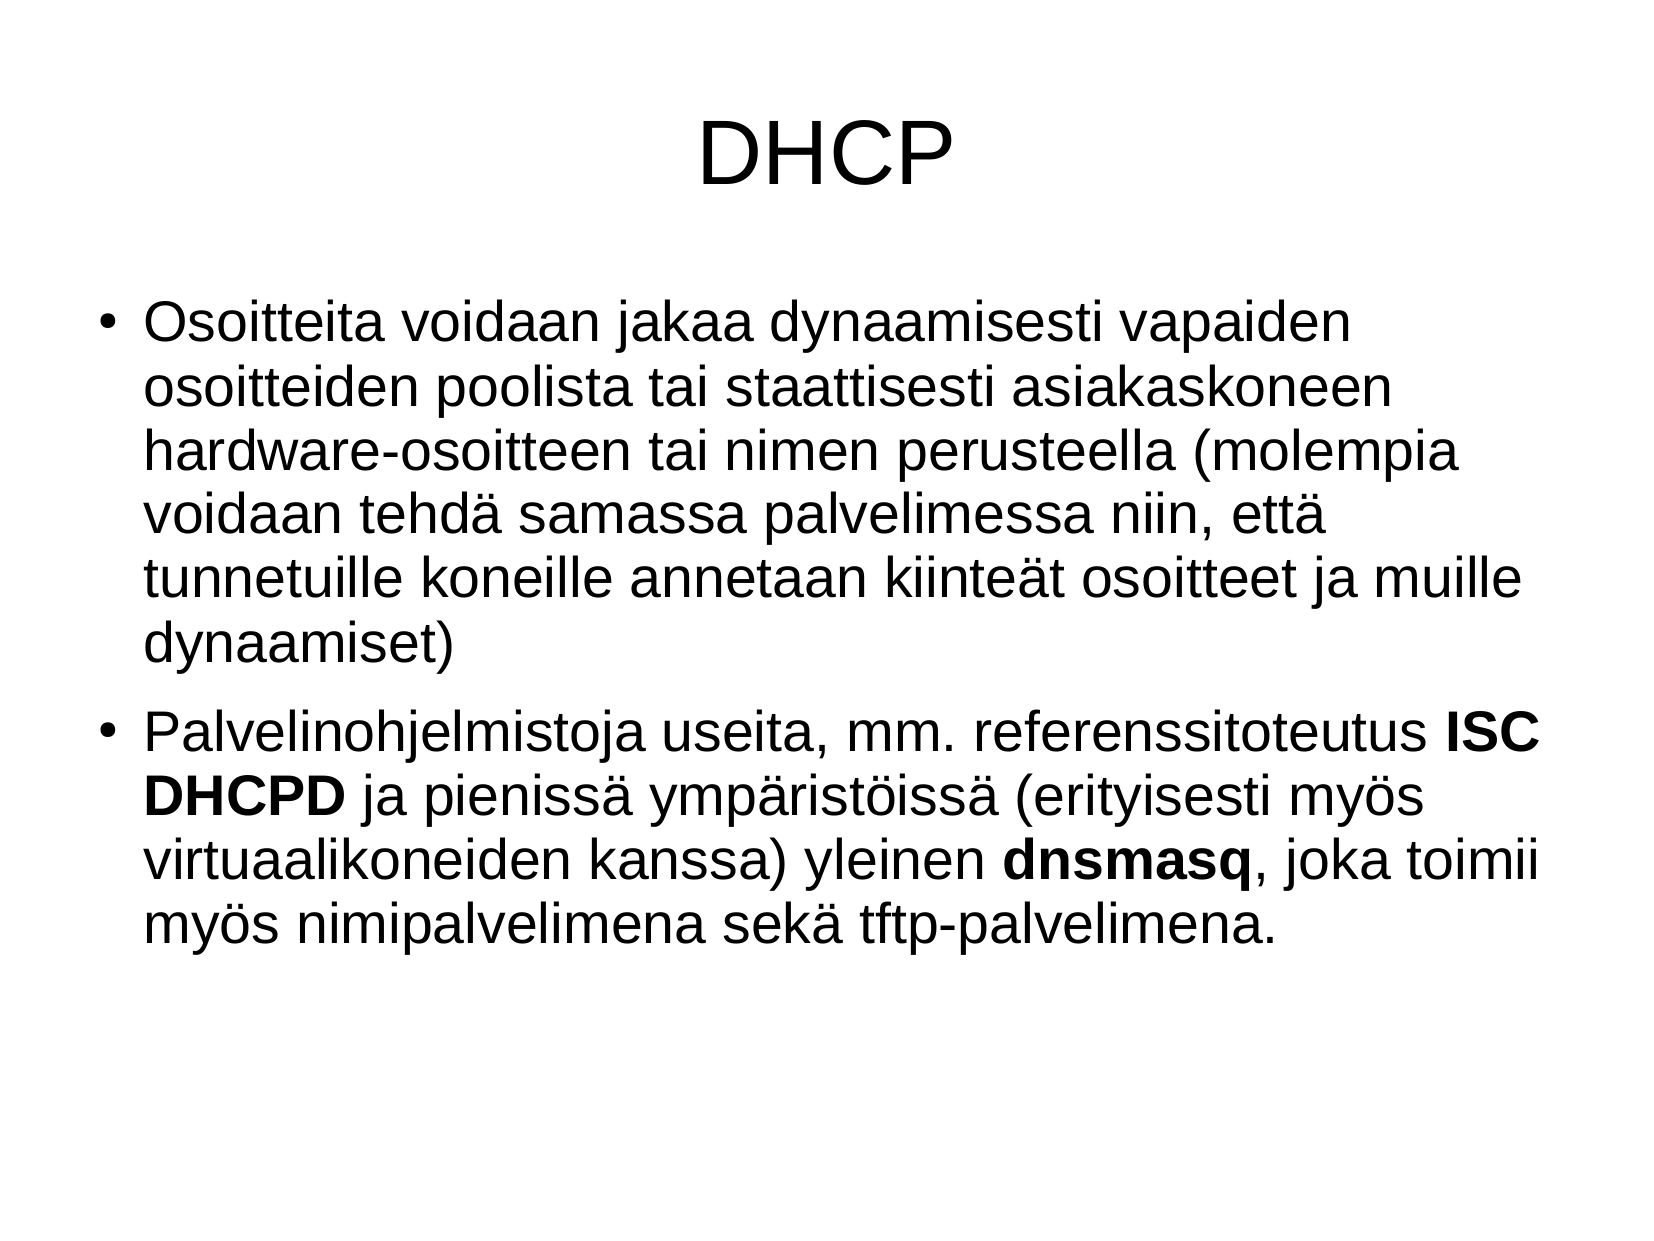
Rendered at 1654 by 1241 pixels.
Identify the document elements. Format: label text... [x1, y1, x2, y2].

title DHCP [82, 49, 1571, 257]
list Osoitteita voidaan jakaa dynaamisesti vapaiden osoitteiden poolista tai staattisesti asiakaskoneen hardware-osoitteen tai nimen perusteella (molempia voidaan tehdä samassa palvelimessa niin, että tunnetuille koneille annetaan kiinteät osoitteet ja muille dynaamiset) Palvelinohjelmistoja useita, mm. referenssitoteutus ISC DHCPD ja pienissä ympäristöissä (erityisesti myös virtuaalikoneiden kanssa) yleinen dnsmasq, joka toimii myös nimipalvelimena sekä tftp-palvelimena. [82, 290, 1571, 1010]
